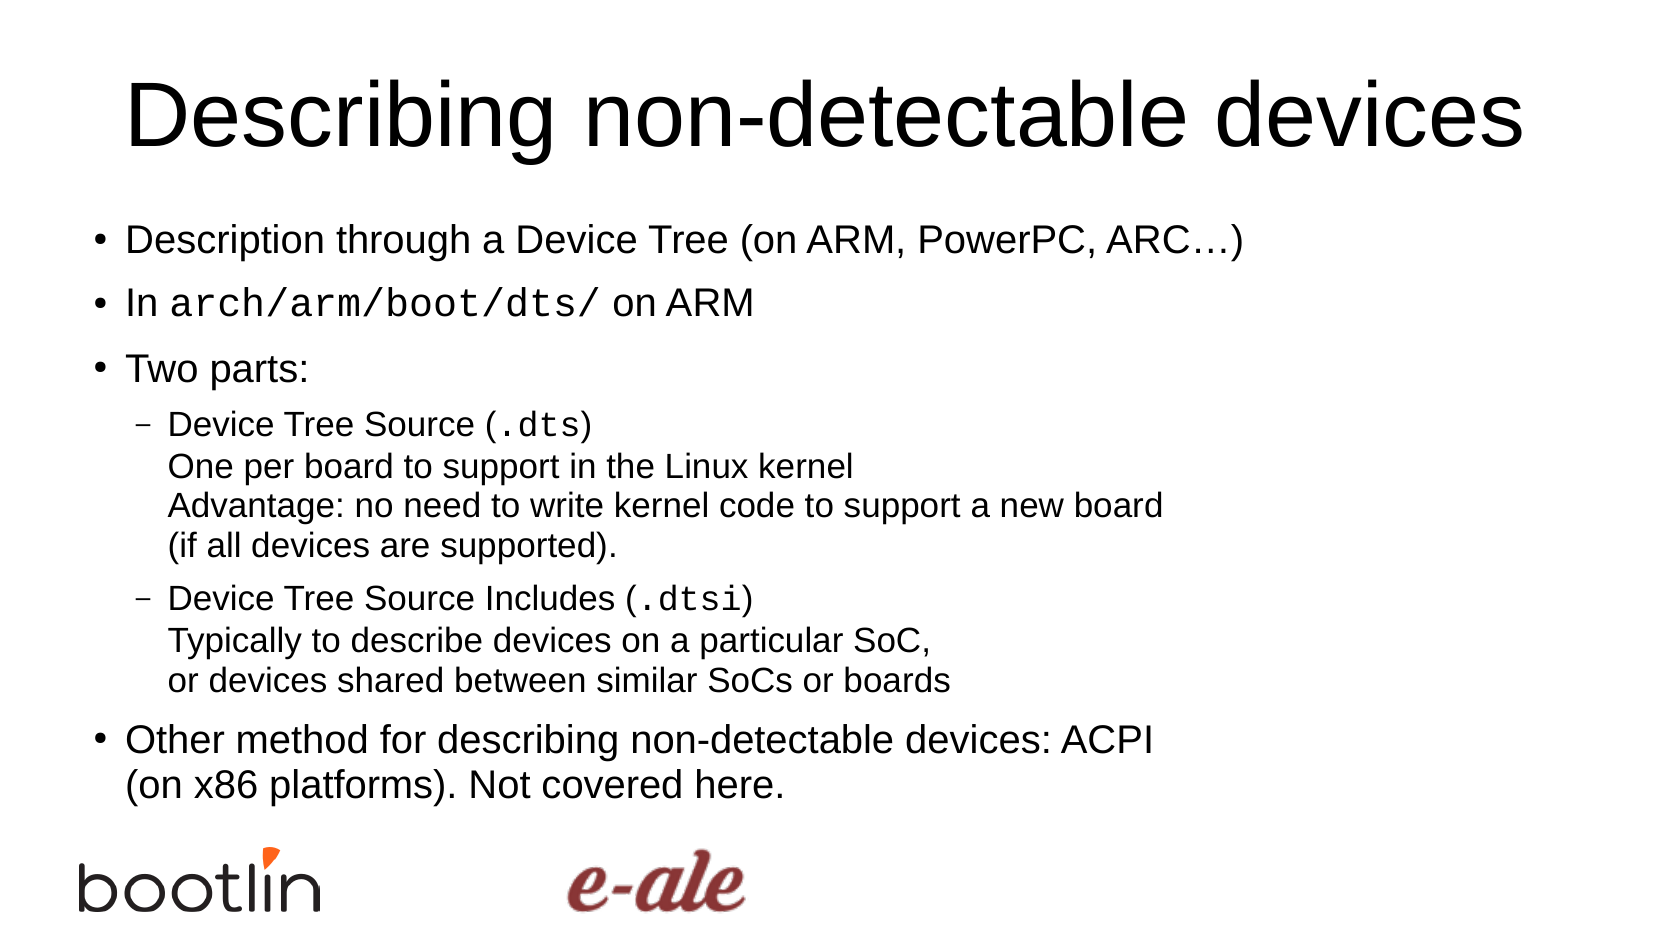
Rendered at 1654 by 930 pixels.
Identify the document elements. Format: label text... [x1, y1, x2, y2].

picture [79, 847, 320, 912]
list Description through a Device Tree (on ARM, PowerPC, ARC…) In arch/arm/boot/dts/ on ARM Two parts: Device Tree Source (.dts) One per board to support in the Linux kernel Advantage: no need to write kernel code to support a new board (if all devices are supported). Device Tree Source Includes (.dtsi) Typically to describe devices on a particular SoC, or devices shared between similar SoCs or boards Other method for describing non-detectable devices: ACPI (on x86 platforms). Not covered here. [82, 217, 1571, 811]
title Describing non-detectable devices [82, 37, 1571, 193]
picture [565, 847, 749, 915]
